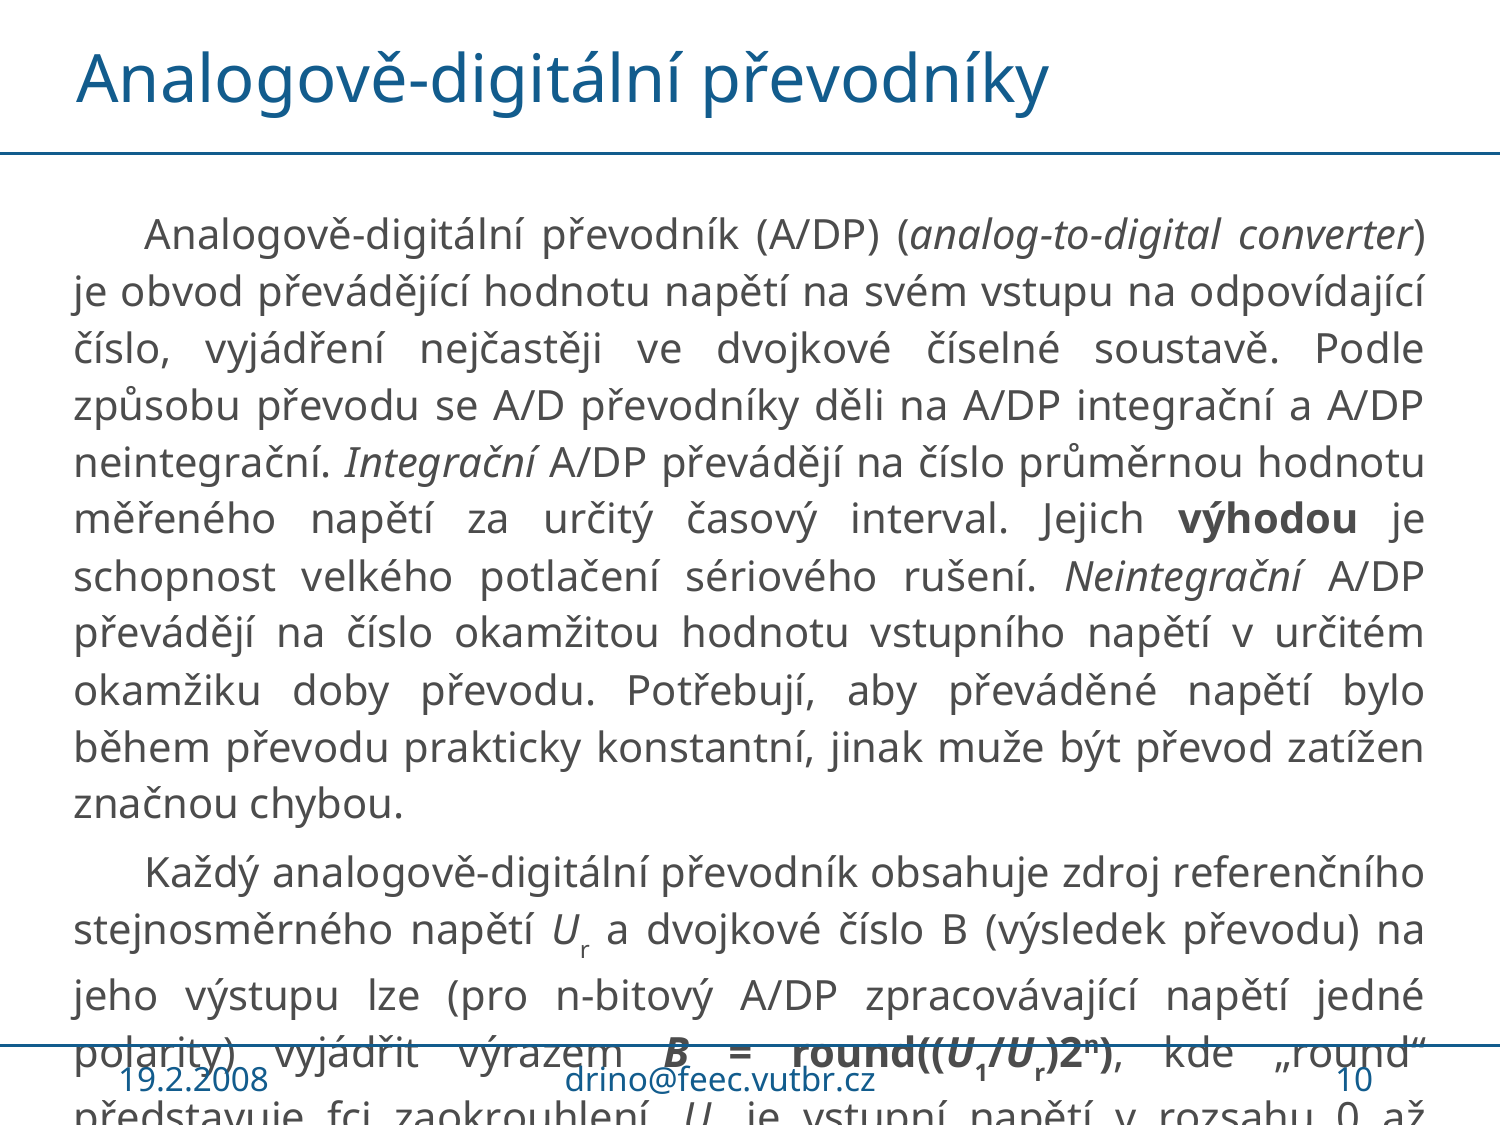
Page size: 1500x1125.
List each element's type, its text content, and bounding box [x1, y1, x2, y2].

text_box drino@feec.vutbr.cz [454, 1049, 987, 1125]
text_box 20 [1075, 1049, 1388, 1125]
title Analogově-digitální převodníky [0, 0, 1500, 152]
text_box Analogově-digitální převodník (A/DP) (analog-to-digital converter) je obvod převádějící hodnotu napětí na svém vstupu na odpovídající číslo, vyjádření nejčastěji ve dvojkové číselné soustavě. Podle způsobu převodu se A/D převodníky děli na A/DP integrační a A/DP neintegrační. Integrační A/DP převádějí na číslo průměrnou hodnotu měřeného napětí za určitý časový interval. Jejich výhodou je schopnost velkého potlačení sériového rušení. Neintegrační A/DP převádějí na číslo okamžitou hodnotu vstupního napětí v určitém okamžiku doby převodu. Potřebují, aby převáděné napětí bylo během převodu prakticky konstantní, jinak muže být převod zatížen značnou chybou. Každý analogově-digitální převodník obsahuje zdroj referenčního stejnosměrného napětí Ur a dvojkové číslo B (výsledek převodu) na jeho výstupu lze (pro n-bitový A/DP zpracovávající napětí jedné polarity) vyjádřit výrazem B = round((U1/Ur)2n), kde „round“ představuje fci zaokrouhlení, U1 je vstupní napětí v rozsahu 0 až U1max. [59, 196, 1442, 1044]
text_box 19.2.2008 [103, 1049, 432, 1125]
